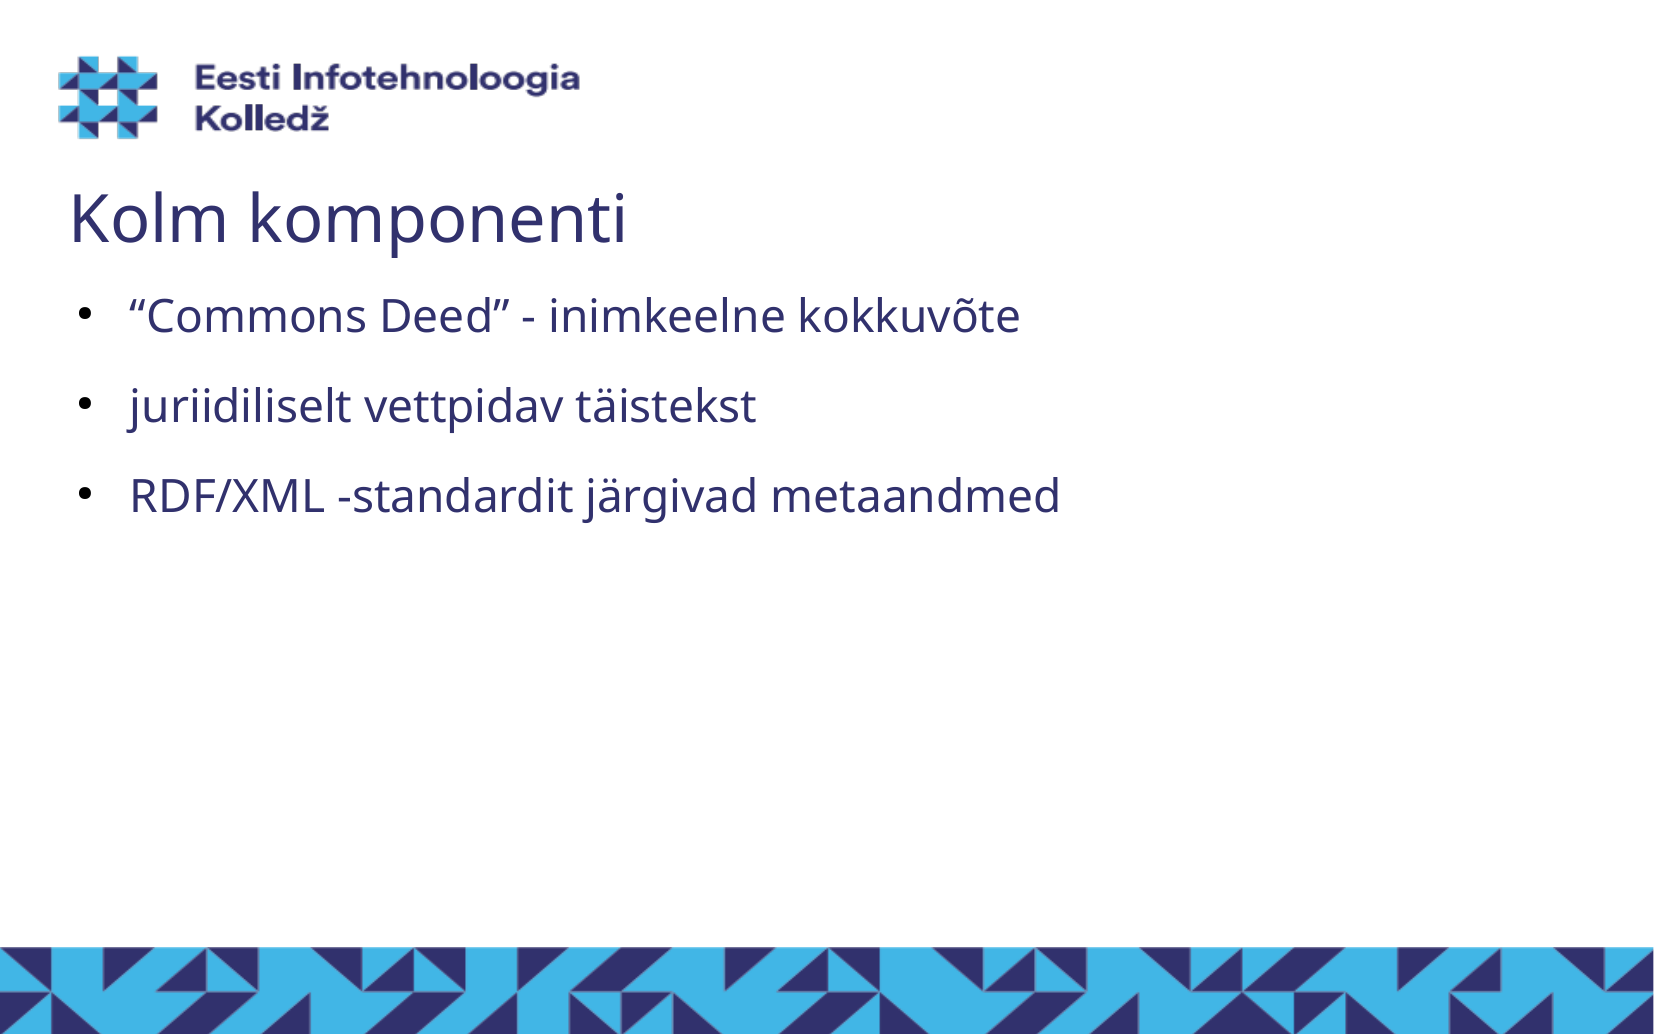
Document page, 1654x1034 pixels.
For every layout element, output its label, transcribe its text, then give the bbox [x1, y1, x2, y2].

title Kolm komponenti [68, 147, 1536, 283]
list “Commons Deed” - inimkeelne kokkuvõte juriidiliselt vettpidav täistekst RDF/XML -standardit järgivad metaandmed [59, 283, 1595, 936]
